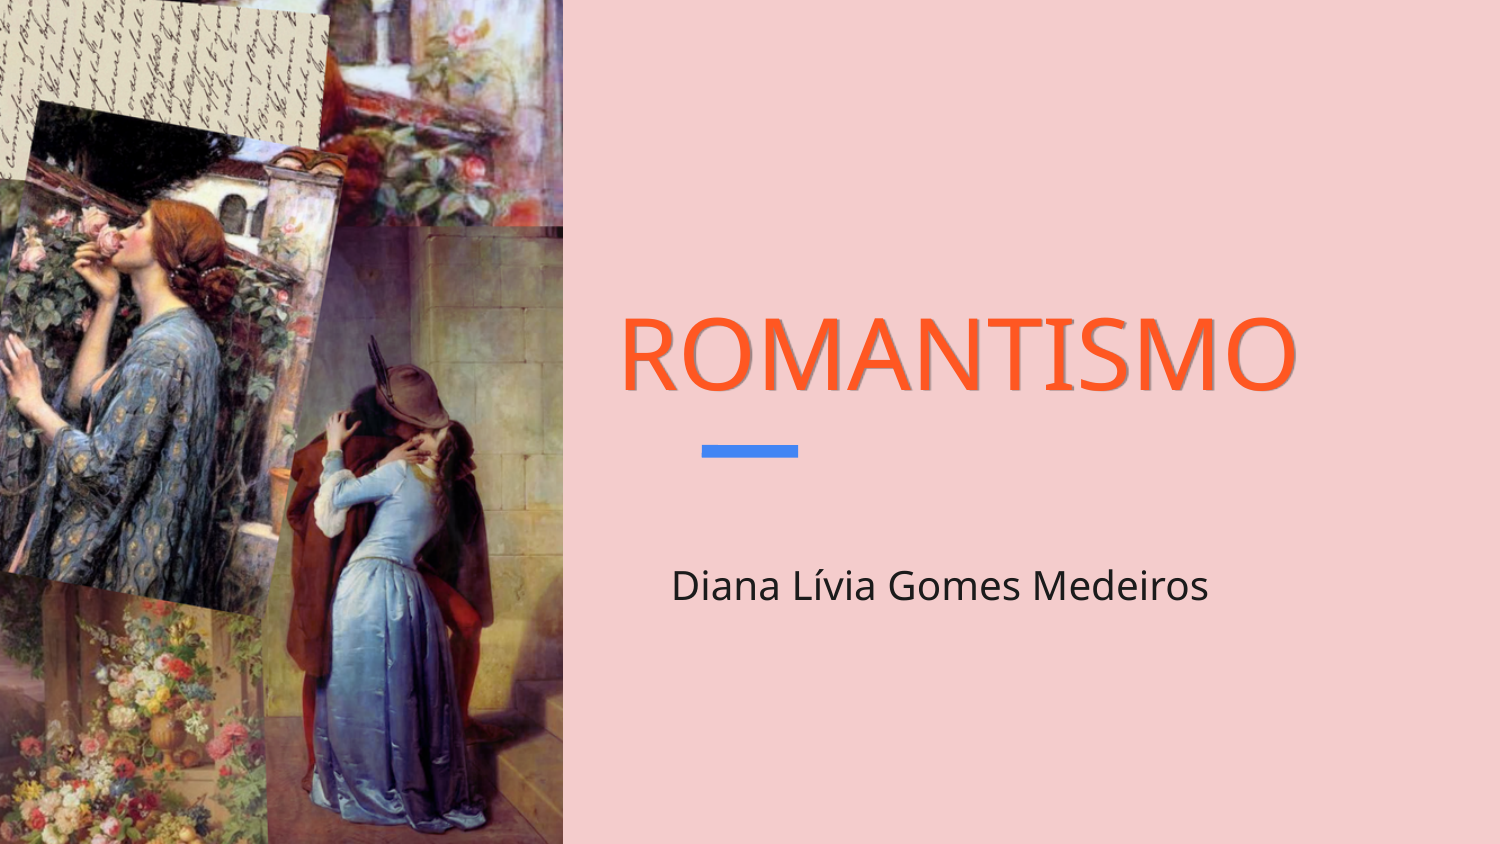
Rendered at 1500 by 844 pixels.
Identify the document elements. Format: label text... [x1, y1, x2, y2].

picture [0, 0, 563, 844]
title ROMANTISMO [601, 113, 1463, 435]
subtitle Diana Lívia Gomes Medeiros [655, 542, 1309, 663]
